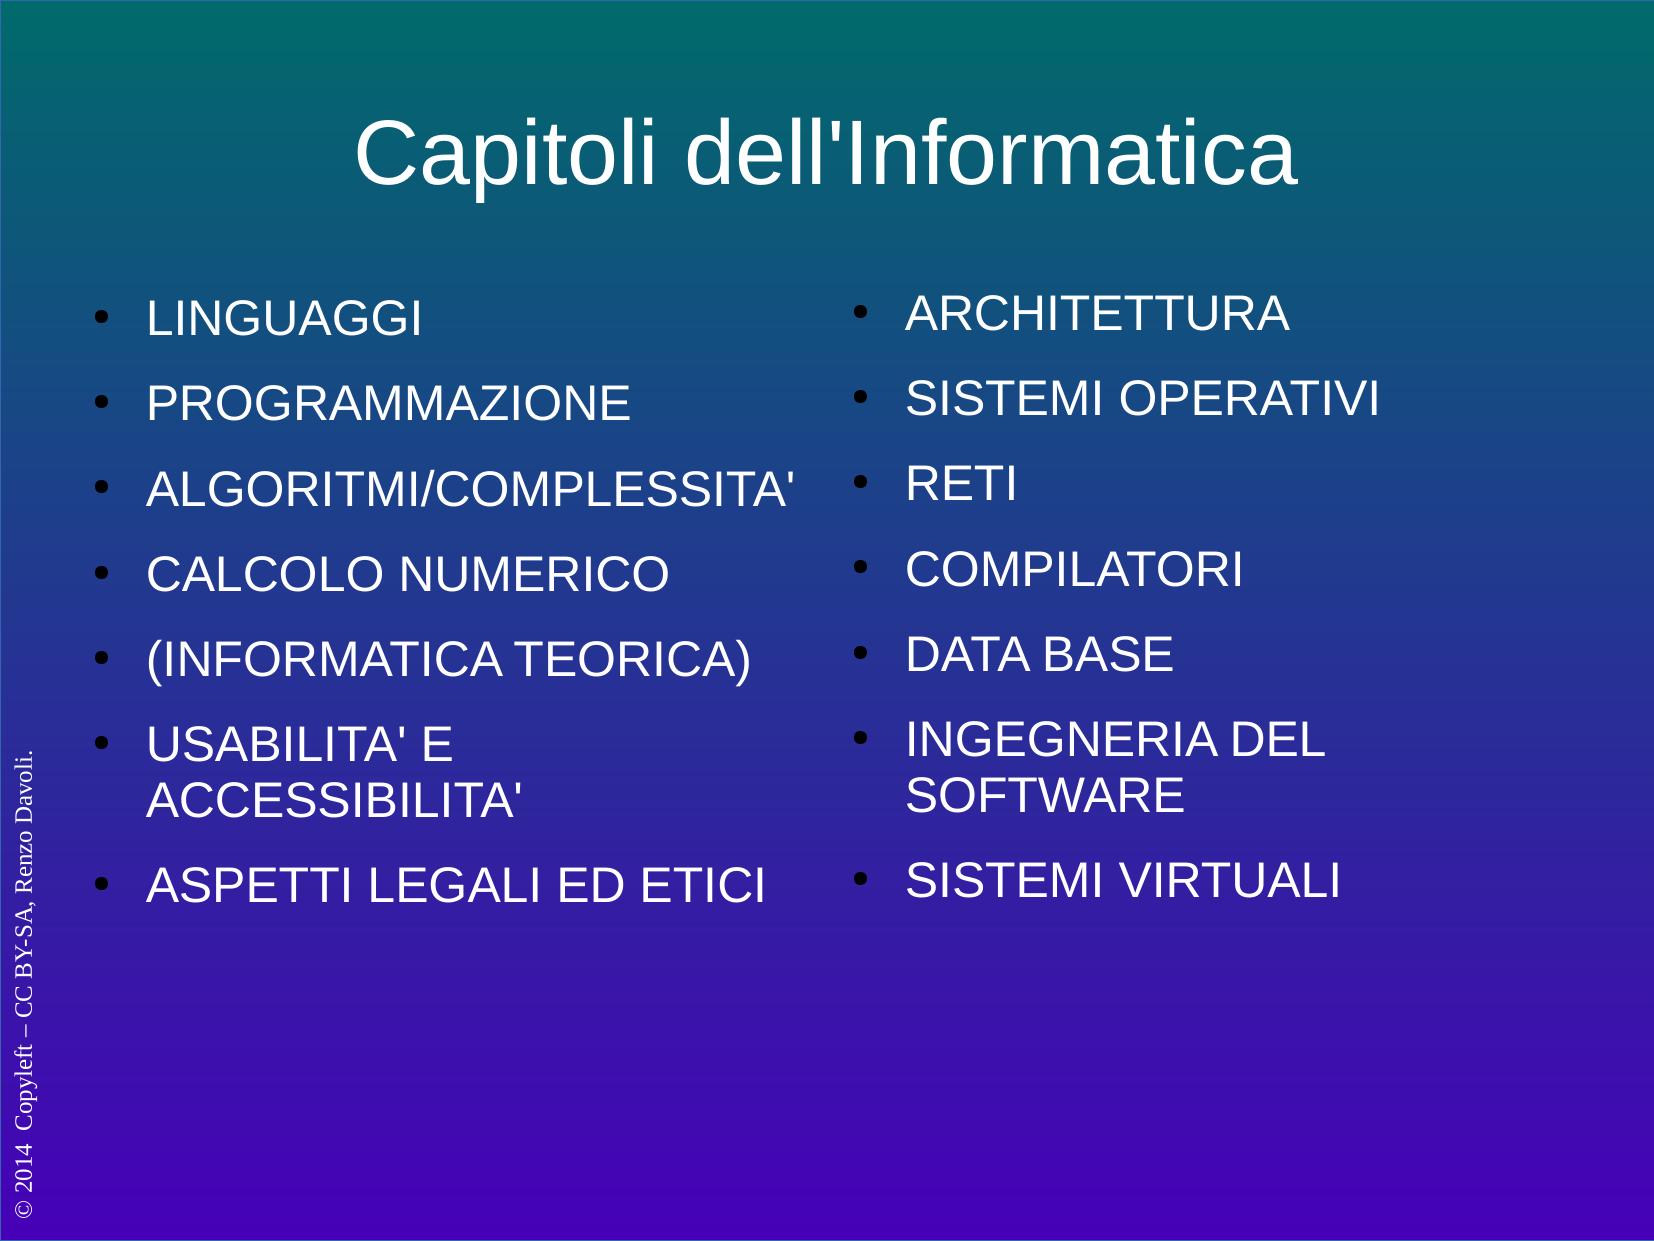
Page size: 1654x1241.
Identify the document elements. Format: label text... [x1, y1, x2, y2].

title Capitoli dell'Informatica [82, 49, 1571, 257]
list LINGUAGGI PROGRAMMAZIONE ALGORITMI/COMPLESSITA' CALCOLO NUMERICO (INFORMATICA TEORICA) USABILITA' E ACCESSIBILITA' ASPETTI LEGALI ED ETICI [75, 290, 802, 1010]
list ARCHITETTURA SISTEMI OPERATIVI RETI COMPILATORI DATA BASE INGEGNERIA DEL SOFTWARE SISTEMI VIRTUALI [833, 285, 1561, 1005]
